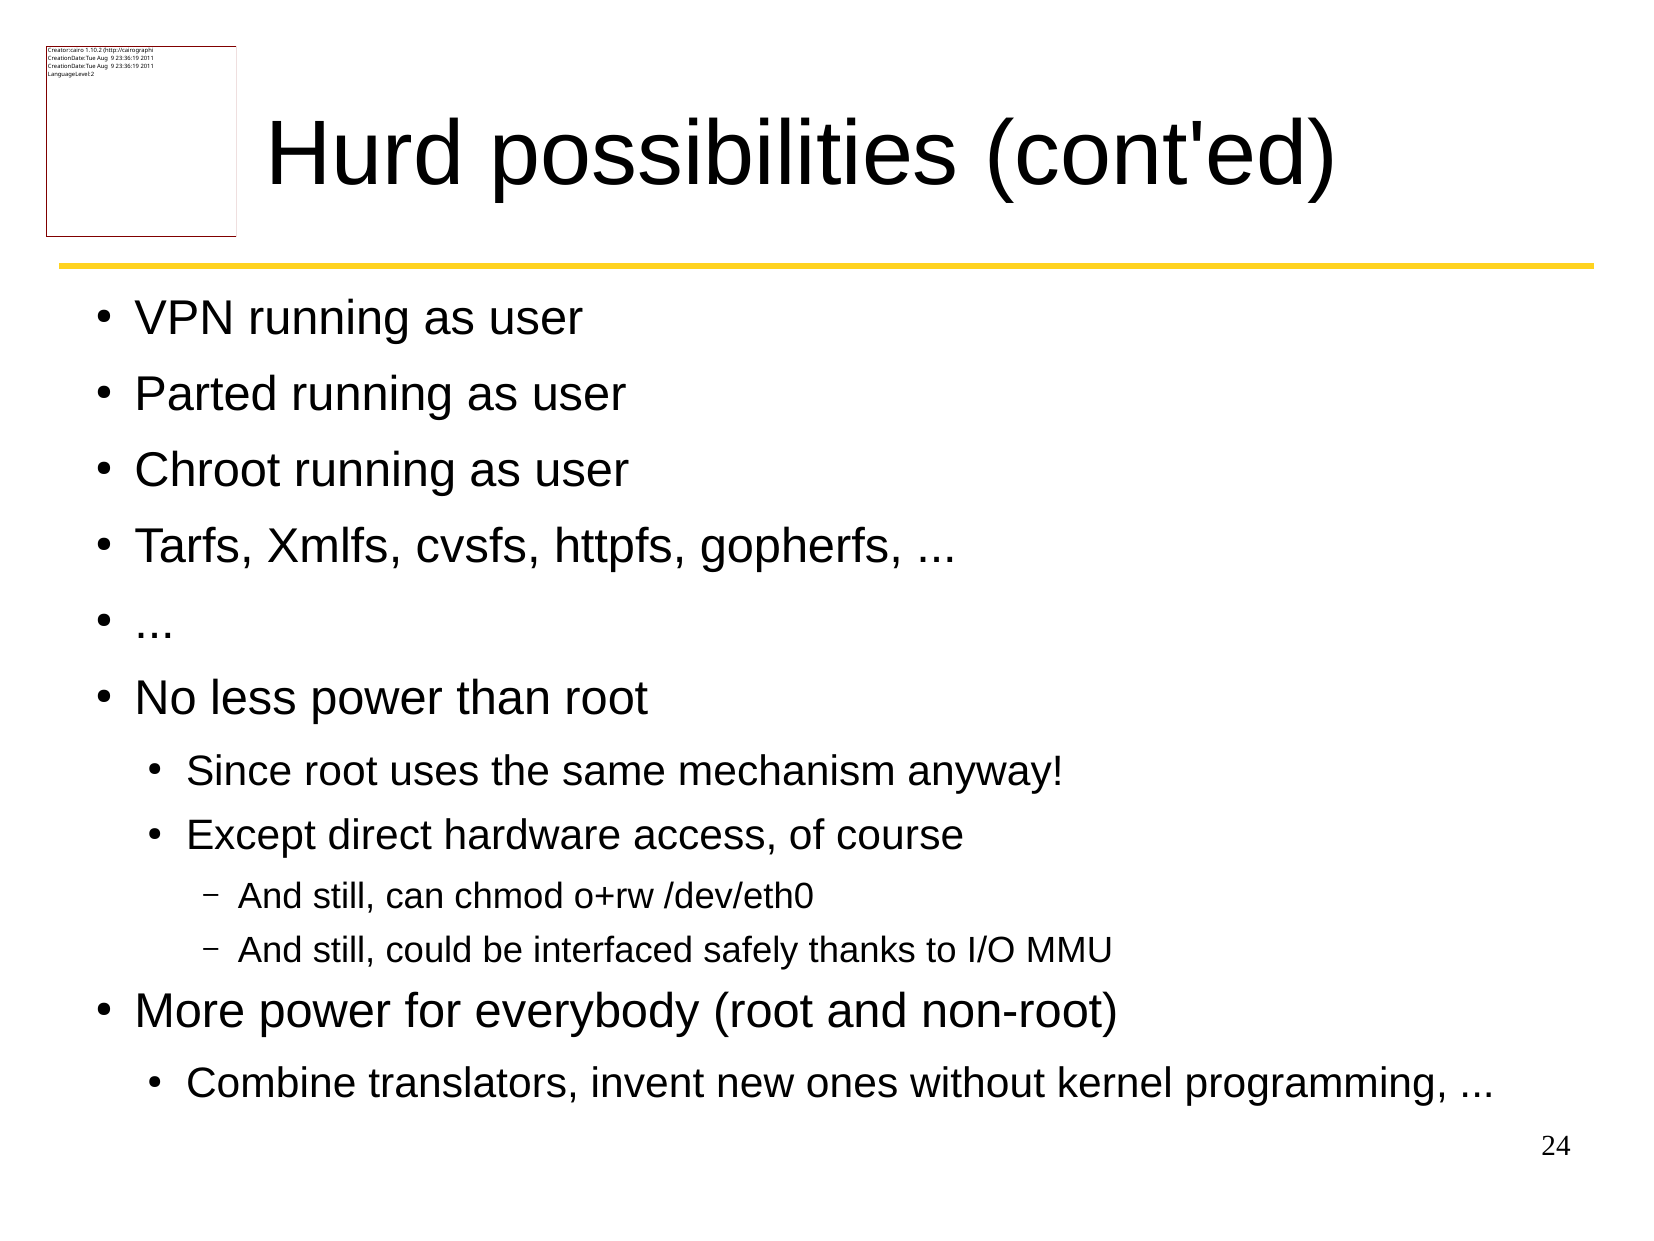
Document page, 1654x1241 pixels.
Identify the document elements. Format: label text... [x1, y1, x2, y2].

list VPN running as user Parted running as user Chroot running as user Tarfs, Xmlfs, cvsfs, httpfs, gopherfs, ... ... No less power than root Since root uses the same mechanism anyway! Except direct hardware access, of course And still, can chmod o+rw /dev/eth0 And still, could be interfaced safely thanks to I/O MMU More power for everybody (root and non-root) Combine translators, invent new ones without kernel programming, ... [82, 290, 1571, 1109]
title Hurd possibilities (cont'ed) [265, 49, 1571, 257]
